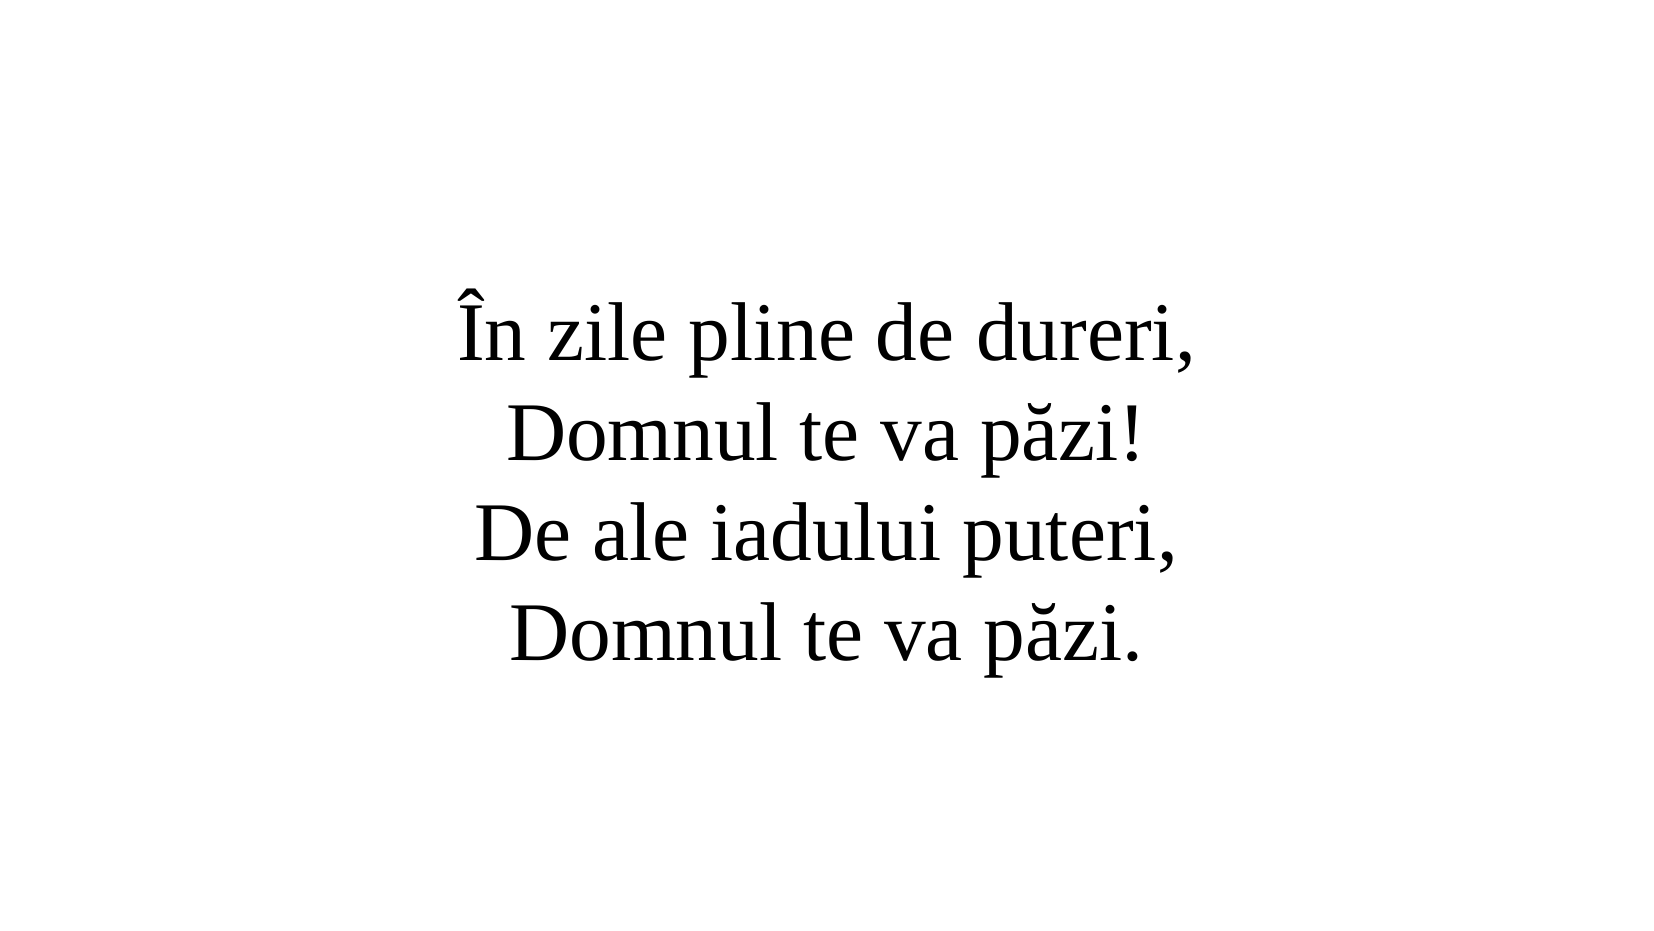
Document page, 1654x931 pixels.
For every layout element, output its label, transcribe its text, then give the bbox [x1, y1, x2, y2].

subtitle În zile pline de dureri, Domnul te va păzi! De ale iadului puteri, Domnul te va păzi. [0, 269, 1654, 622]
